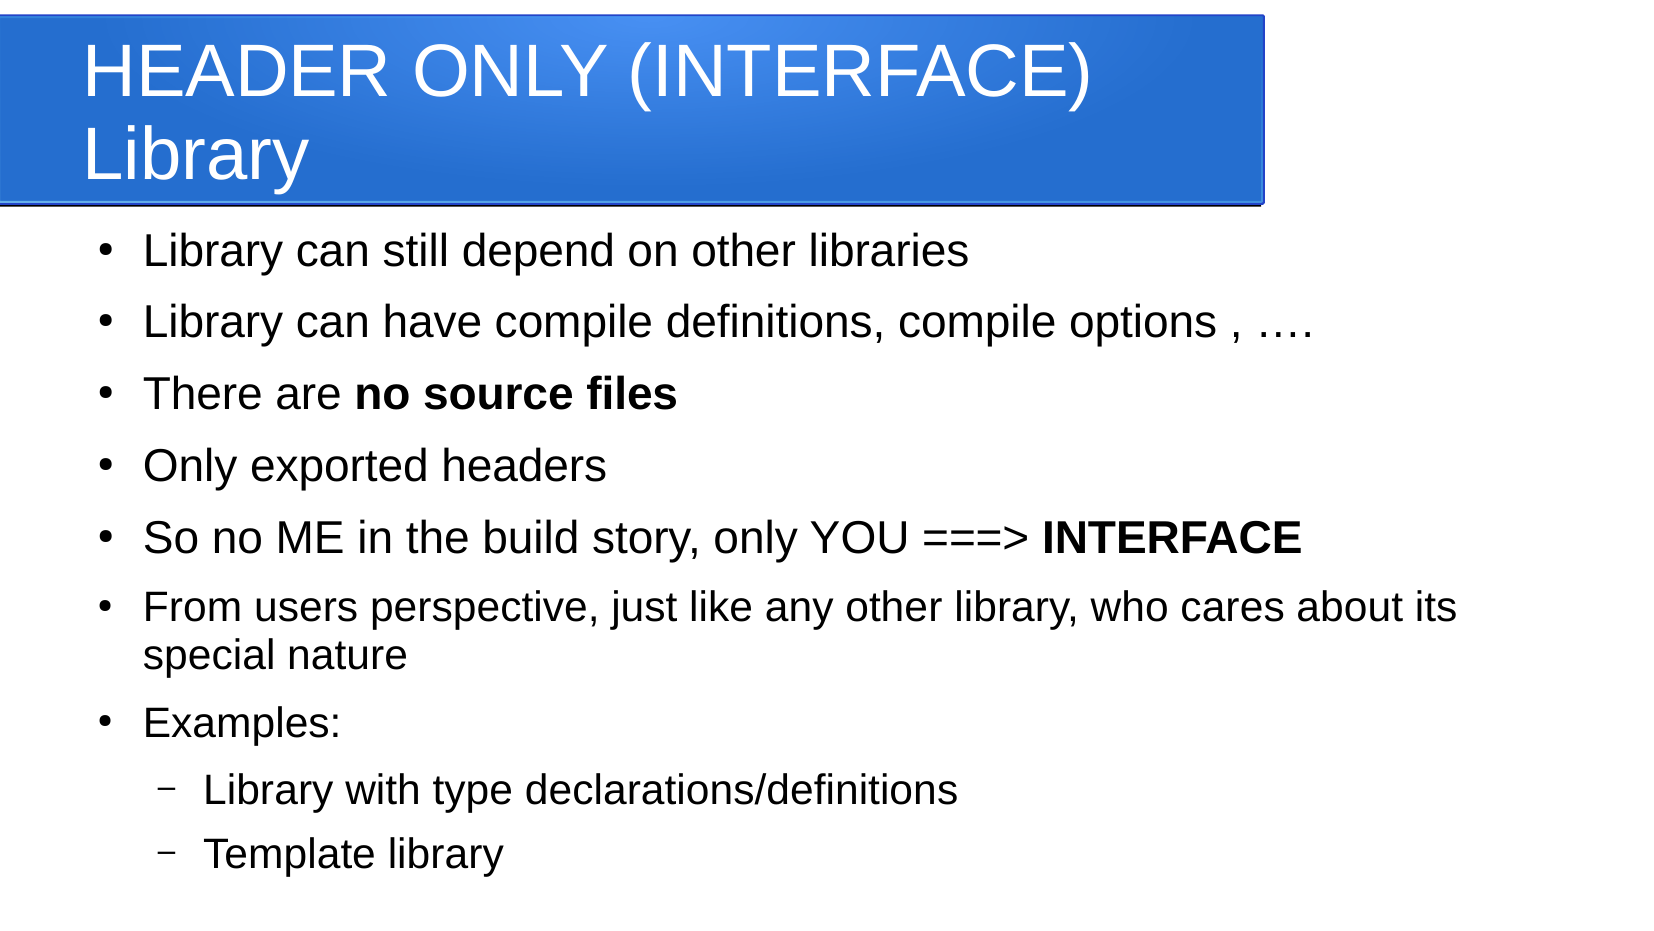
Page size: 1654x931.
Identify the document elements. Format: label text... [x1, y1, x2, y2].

title HEADER ONLY (INTERFACE) Library [82, 29, 1235, 196]
list Library can still depend on other libraries Library can have compile definitions, compile options , …. There are no source files Only exported headers So no ME in the build story, only YOU ===> INTERFACE From users perspective, just like any other library, who cares about its special nature Examples: Library with type declarations/definitions Template library [82, 224, 1591, 886]
